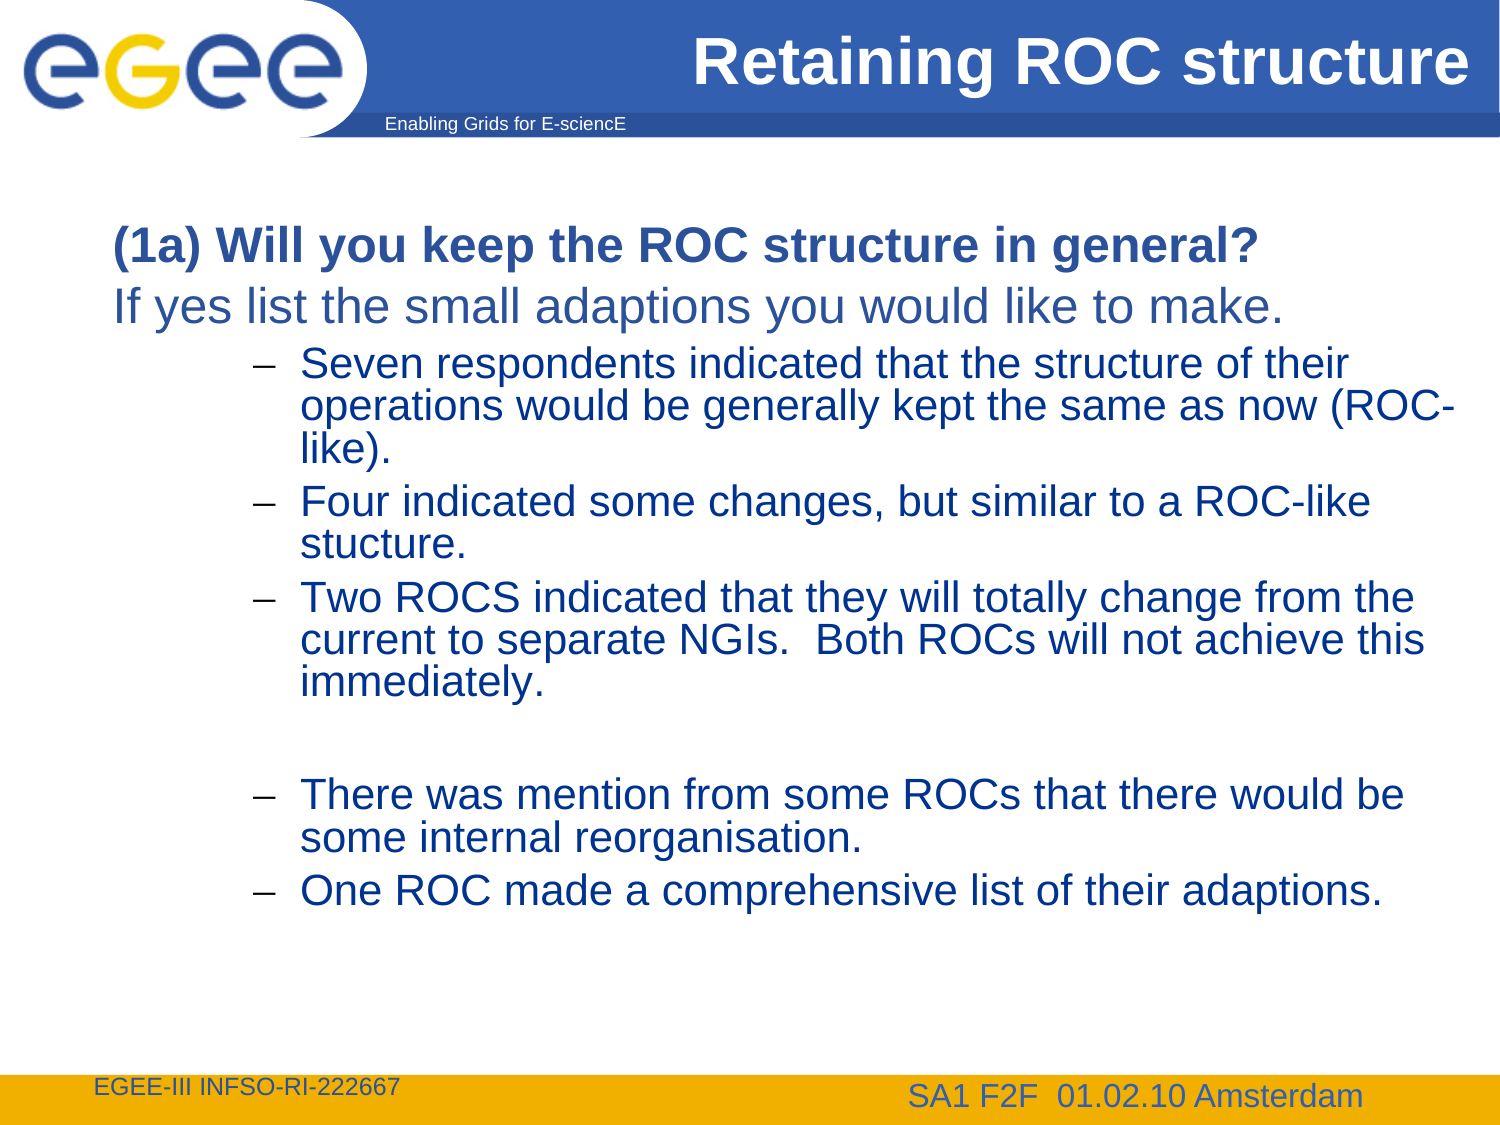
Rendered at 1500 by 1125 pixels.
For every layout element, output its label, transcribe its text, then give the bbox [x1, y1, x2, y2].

list (1a) Will you keep the ROC structure in general? If yes list the small adaptions you would like to make. Seven respondents indicated that the structure of their operations would be generally kept the same as now (ROC-like). Four indicated some changes, but similar to a ROC-like stucture. Two ROCS indicated that they will totally change from the current to separate NGIs. Both ROCs will not achieve this immediately. There was mention from some ROCs that there would be some internal reorganisation. One ROC made a comprehensive list of their adaptions. [56, 223, 1463, 1033]
title Retaining ROC structure [369, 0, 1472, 147]
picture [18, 30, 349, 112]
